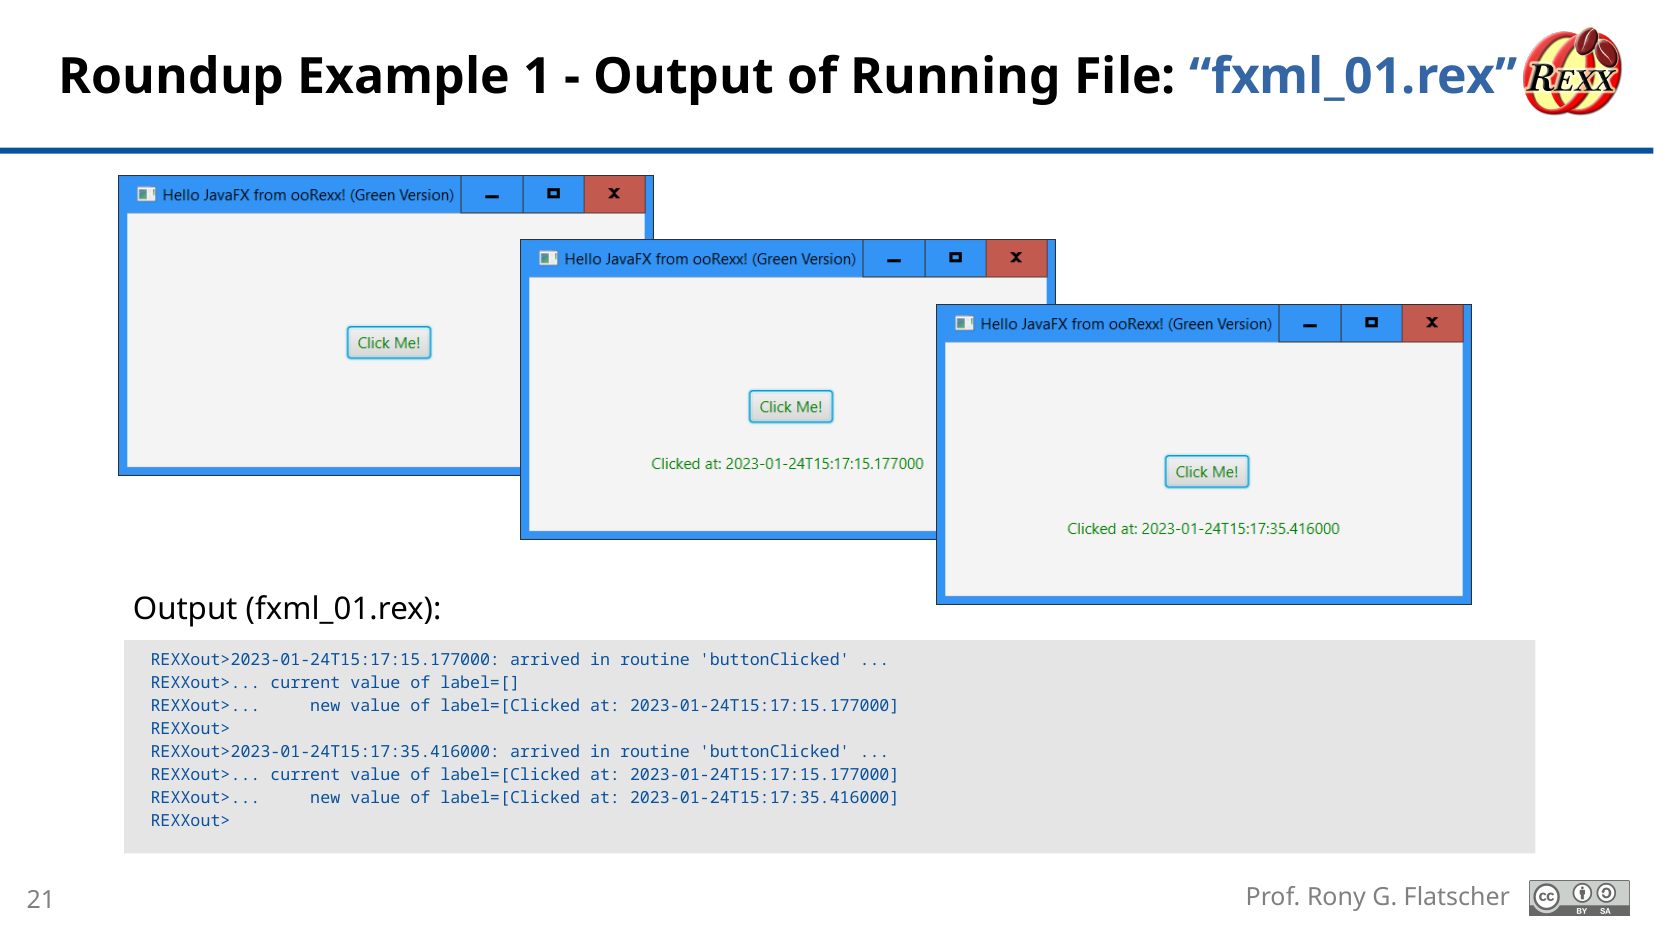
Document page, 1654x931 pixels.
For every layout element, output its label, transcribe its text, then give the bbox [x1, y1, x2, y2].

title Roundup Example 1 - Output of Running File: “fxml_01.rex” [0, 0, 1625, 148]
text_box Output (fxml_01.rex): [118, 578, 649, 635]
text_box REXXout>2023-01-24T15:17:15.177000: arrived in routine 'buttonClicked' ... REXXout>... current value of label=[] REXXout>... new value of label=[Clicked at: 2023-01-24T15:17:15.177000] REXXout> REXXout>2023-01-24T15:17:35.416000: arrived in routine 'buttonClicked' ... REXXout>... current value of label=[Clicked at: 2023-01-24T15:17:15.177000] REXXout>... new value of label=[Clicked at: 2023-01-24T15:17:35.416000] REXXout> [124, 640, 1536, 854]
picture [118, 175, 1472, 605]
